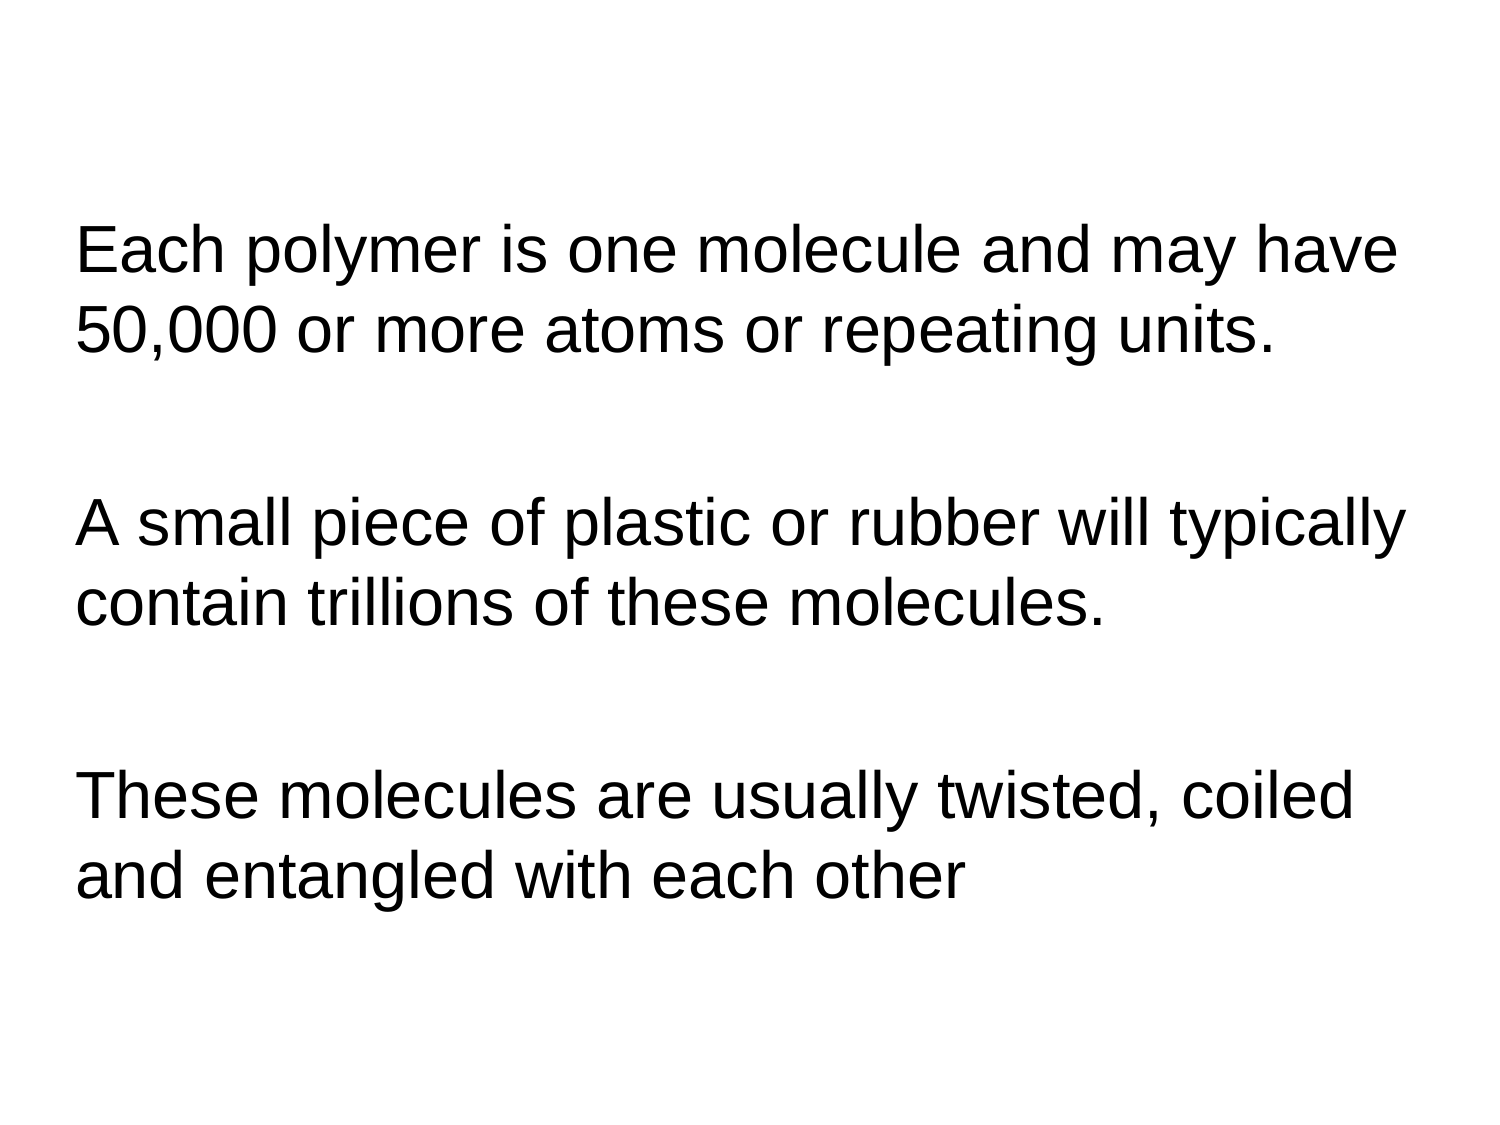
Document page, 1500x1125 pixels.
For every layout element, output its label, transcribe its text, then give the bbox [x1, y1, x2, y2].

subtitle Each polymer is one molecule and may have 50,000 or more atoms or repeating units. A small piece of plastic or rubber will typically contain trillions of these molecules. These molecules are usually twisted, coiled and entangled with each other [75, 37, 1426, 1081]
